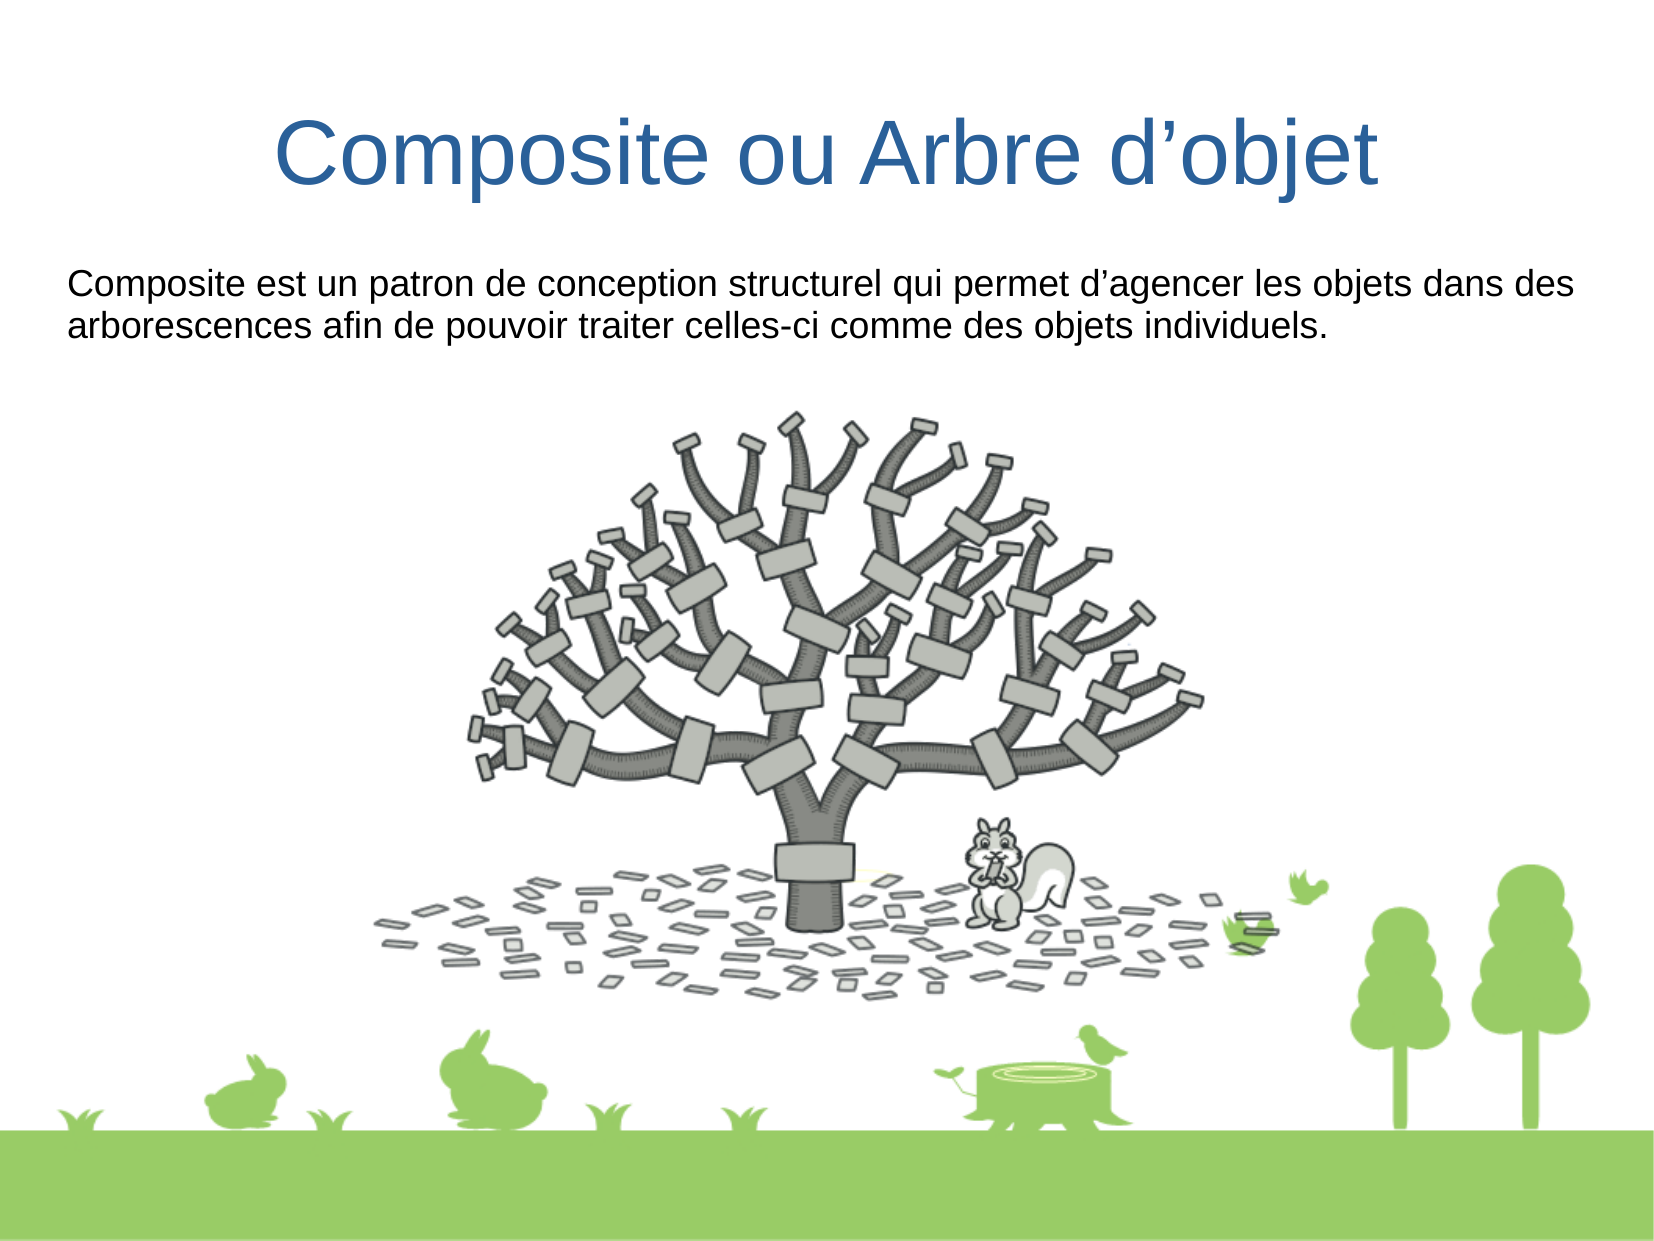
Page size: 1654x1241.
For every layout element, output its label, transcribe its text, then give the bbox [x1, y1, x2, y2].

text_box Composite est un patron de conception structurel qui permet d’agencer les objets dans des arborescences afin de pouvoir traiter celles-ci comme des objets individuels. [52, 255, 1591, 354]
picture [0, 0, 1654, 1241]
title Composite ou Arbre d’objet [82, 49, 1571, 255]
